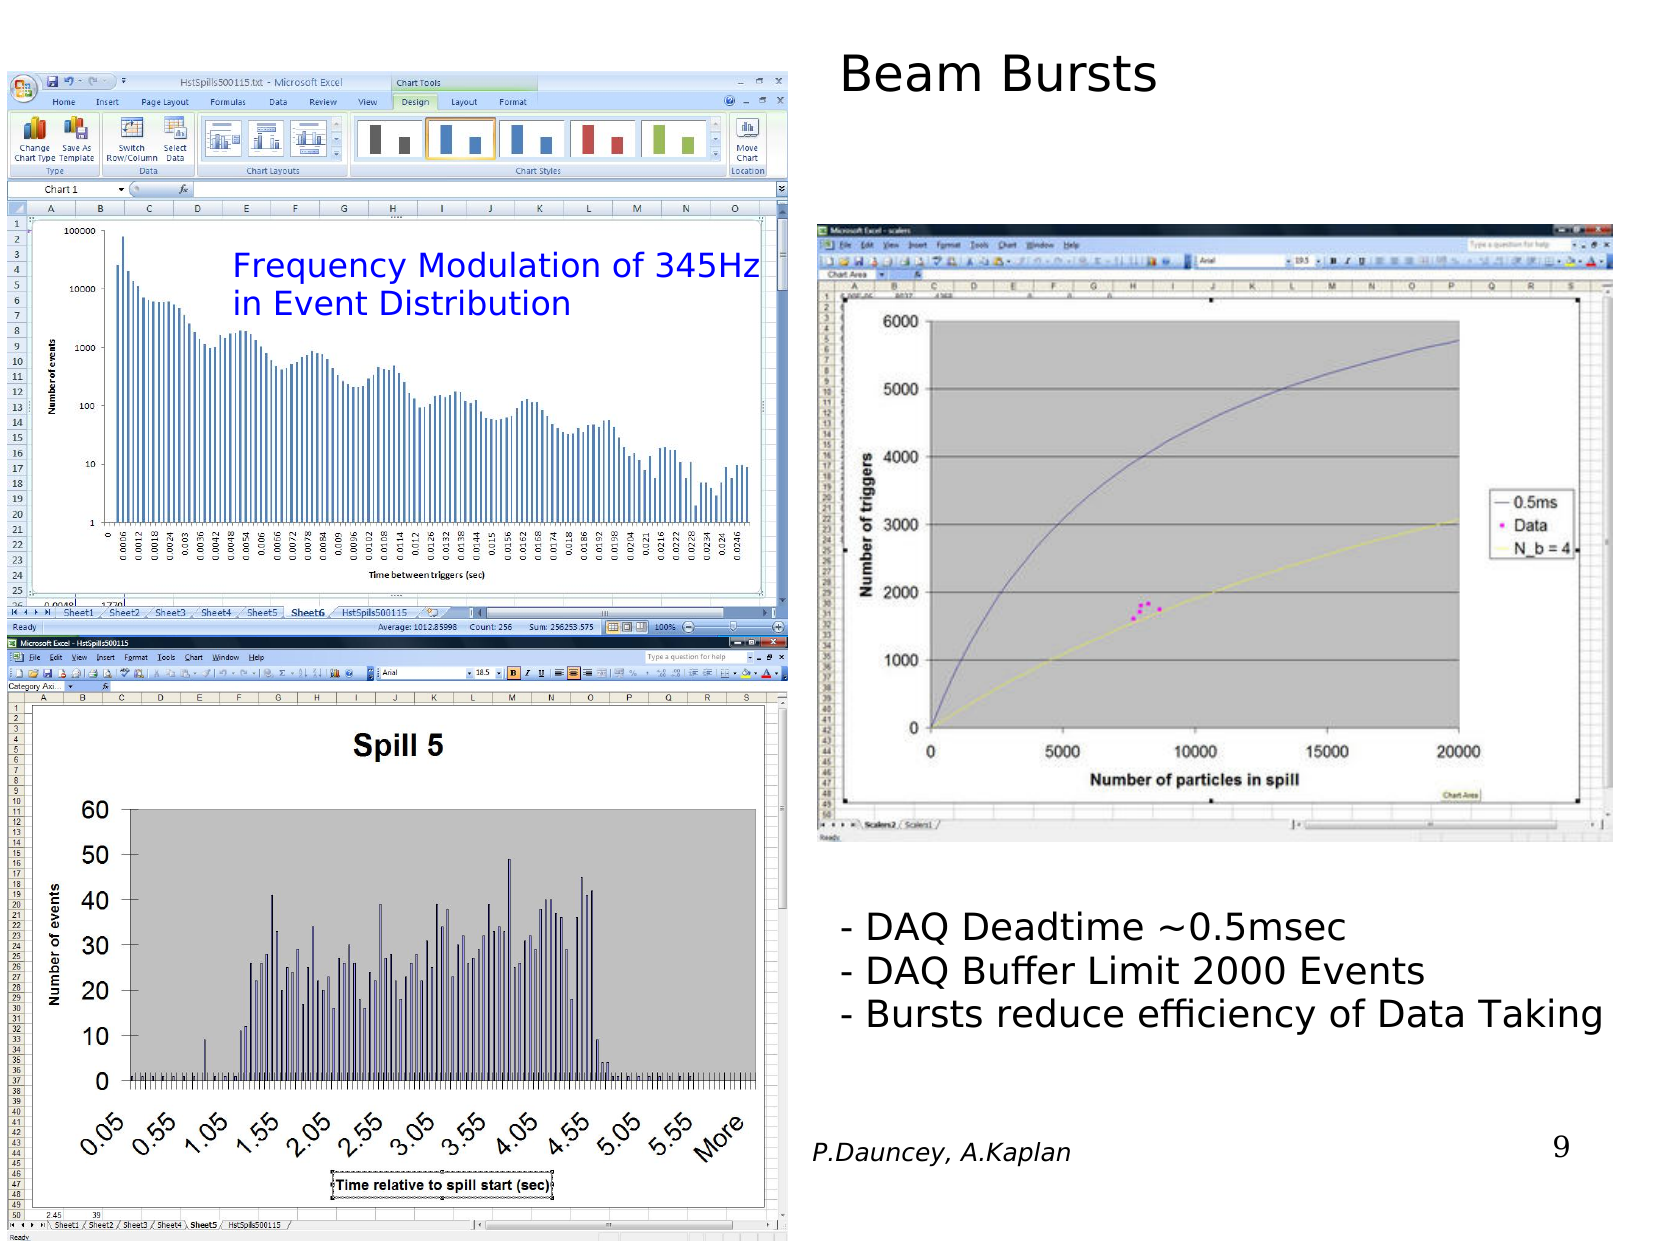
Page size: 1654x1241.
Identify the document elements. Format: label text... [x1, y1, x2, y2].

picture [817, 224, 1613, 842]
text_box Frequency Modulation of 345Hz in Event Distribution [217, 238, 766, 331]
text_box Beam Bursts [825, 37, 1167, 111]
picture [7, 71, 788, 1241]
text_box P.Dauncey, A.Kaplan [797, 1130, 1088, 1176]
text_box - DAQ Deadtime ~0.5msec - DAQ Buffer Limit 2000 Events - Bursts reduce efficiency of Data Taking [825, 898, 1604, 1088]
